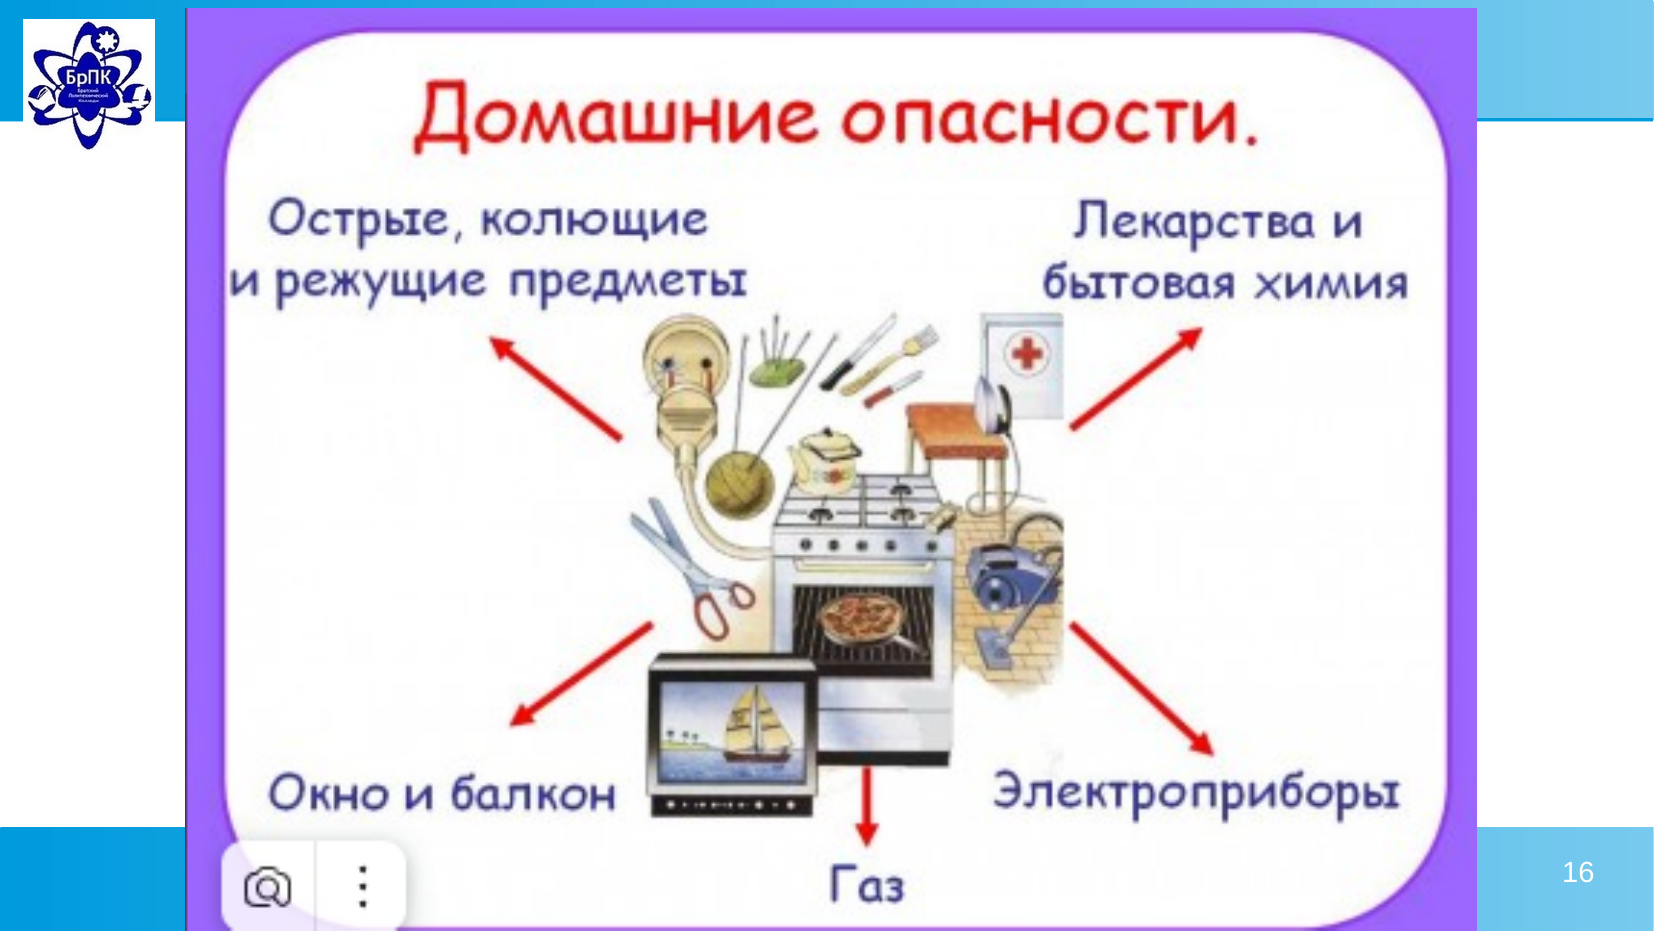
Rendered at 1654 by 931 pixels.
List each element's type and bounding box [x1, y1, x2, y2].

picture [185, 8, 1477, 931]
picture [23, 20, 155, 151]
